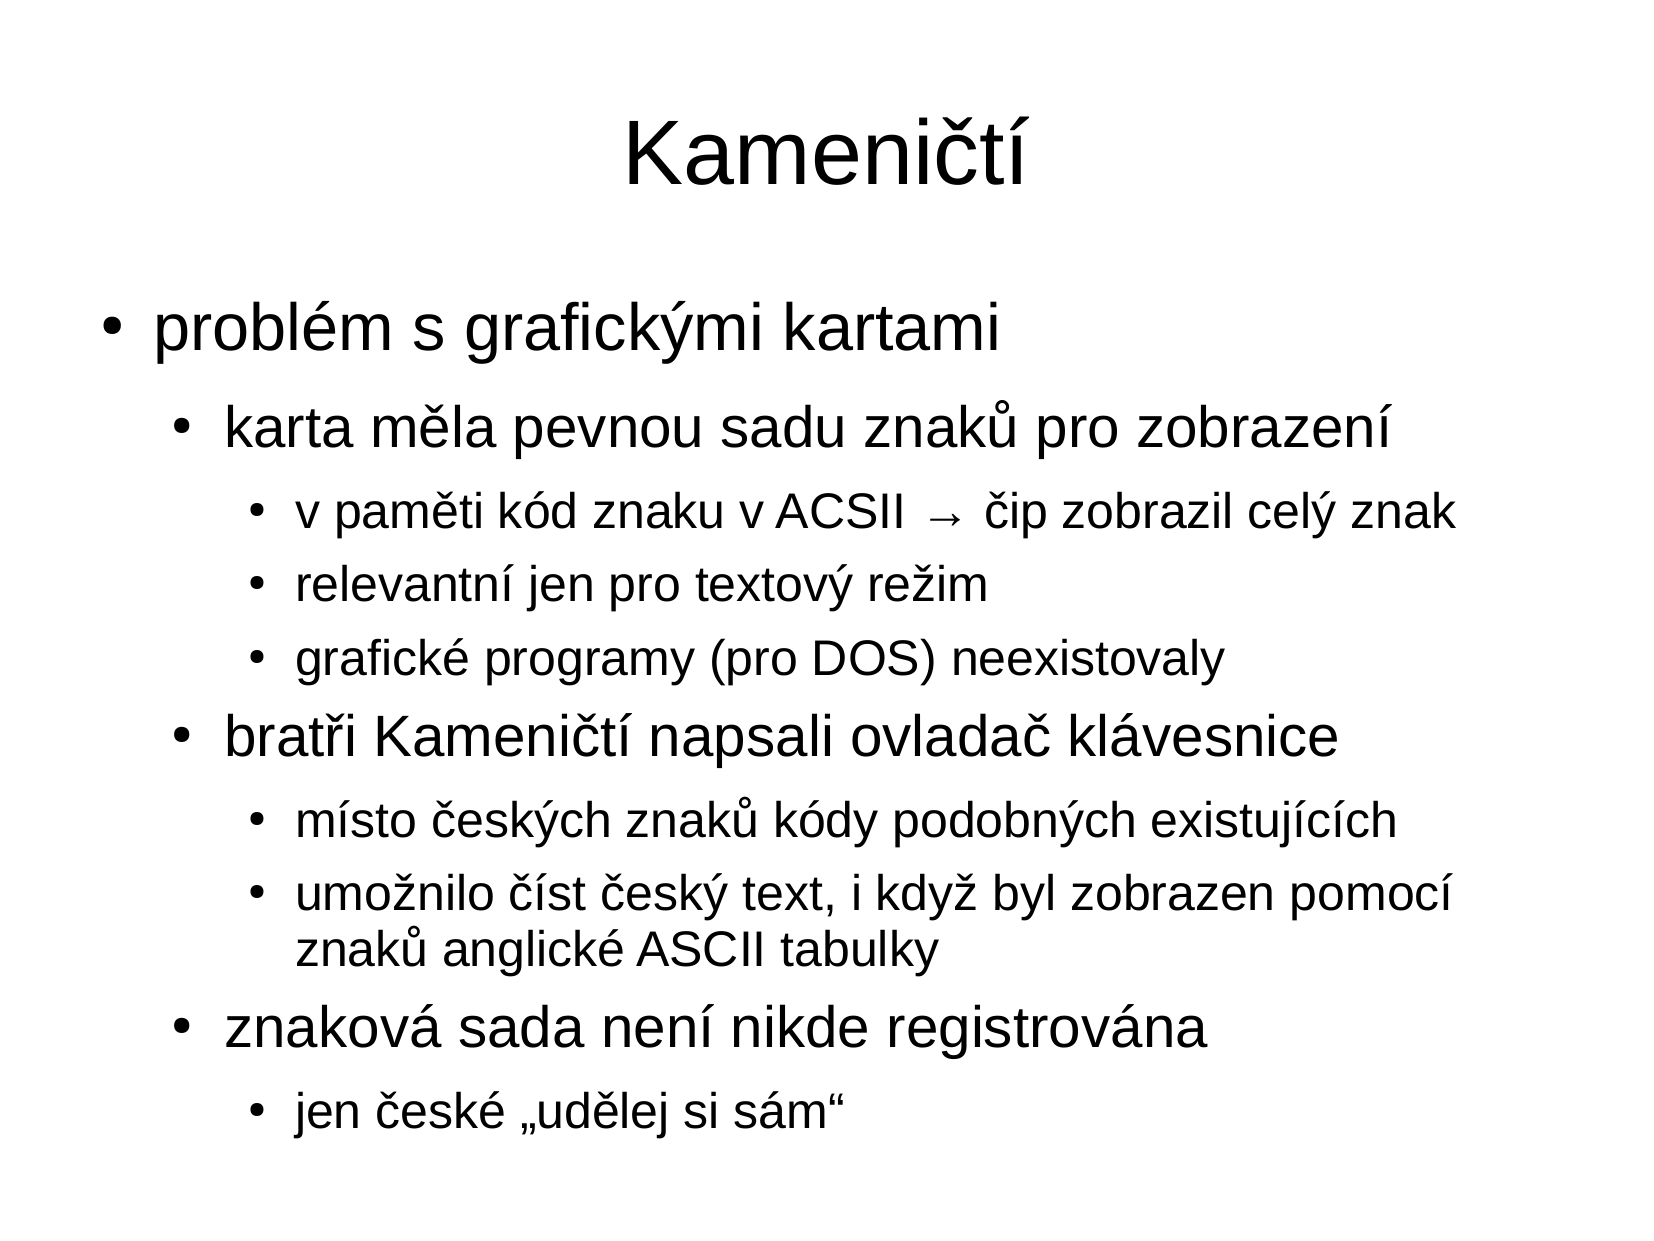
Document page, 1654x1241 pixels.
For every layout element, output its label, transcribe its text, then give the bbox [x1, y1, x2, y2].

title Kameničtí [82, 49, 1571, 257]
list problém s grafickými kartami karta měla pevnou sadu znaků pro zobrazení v paměti kód znaku v ACSII → čip zobrazil celý znak relevantní jen pro textový režim grafické programy (pro DOS) neexistovaly bratři Kameničtí napsali ovladač klávesnice místo českých znaků kódy podobných existujících umožnilo číst český text, i když byl zobrazen pomocí znaků anglické ASCII tabulky znaková sada není nikde registrována jen české „udělej si sám“ [82, 290, 1571, 1182]
